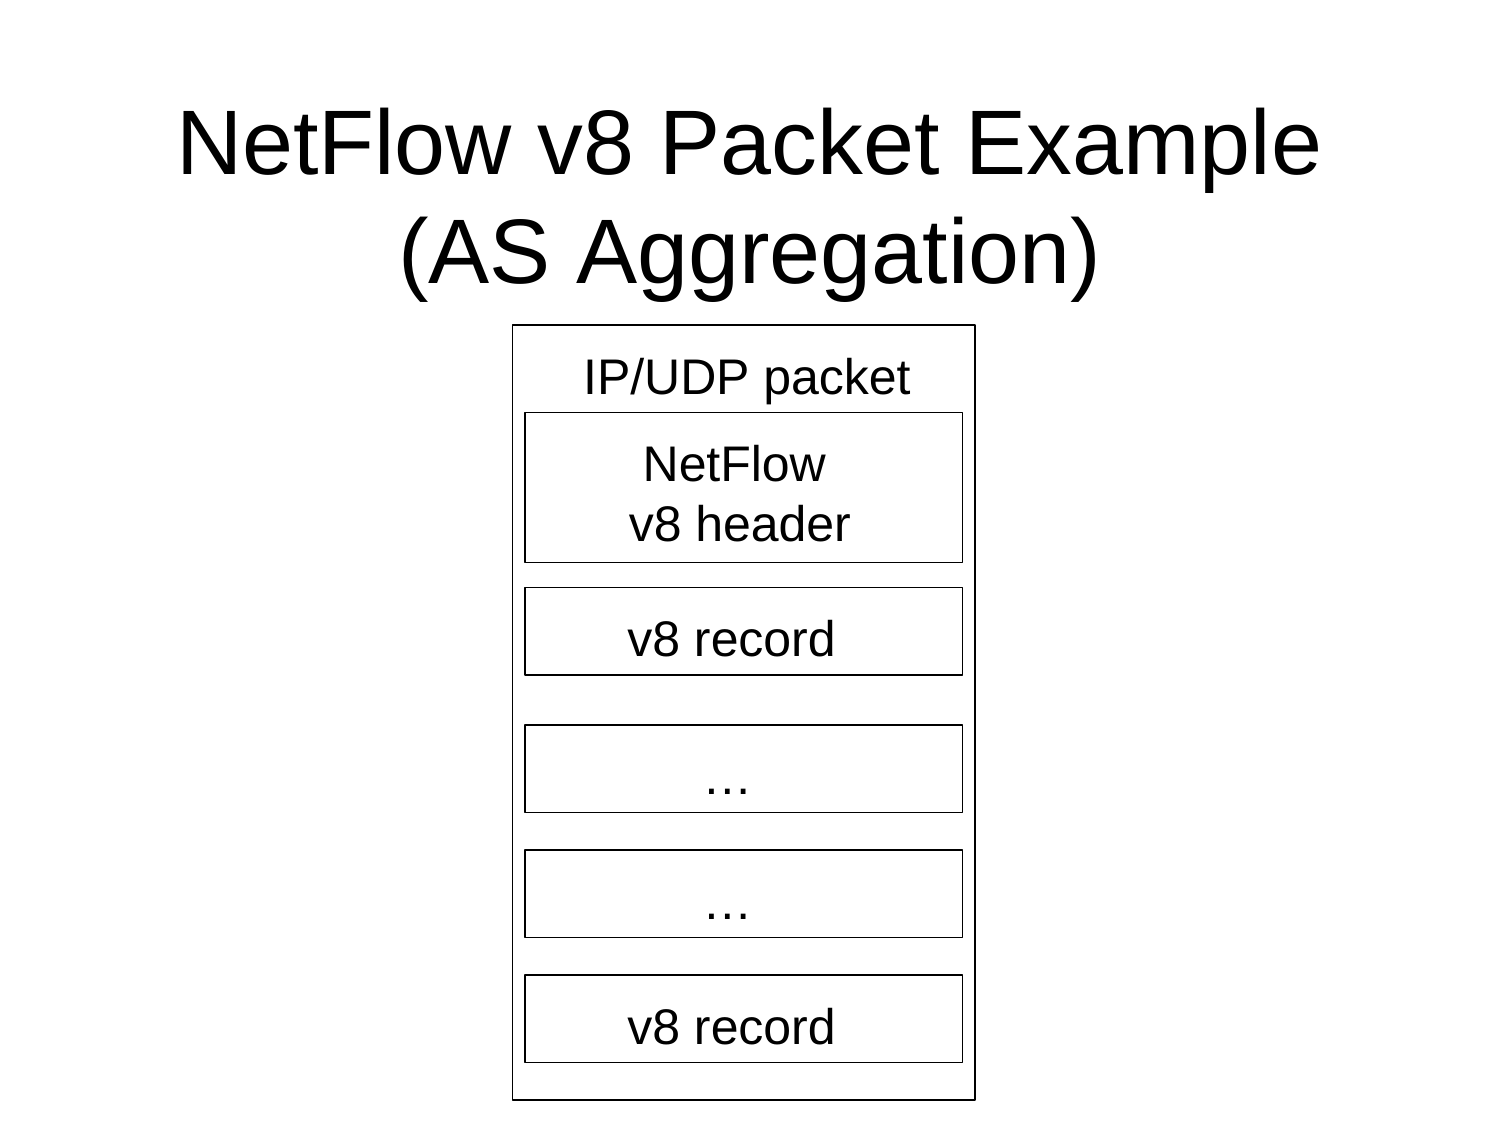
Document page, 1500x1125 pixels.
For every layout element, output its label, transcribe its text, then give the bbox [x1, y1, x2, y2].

text_box v8 record [612, 987, 852, 1063]
text_box … [687, 737, 768, 813]
text_box IP/UDP packet [512, 337, 926, 413]
text_box NetFlow v8 header [600, 425, 867, 560]
title NetFlow v8 Packet Example (AS Aggregation) [112, 79, 1388, 308]
text_box … [687, 862, 768, 938]
text_box v8 record [612, 600, 852, 676]
